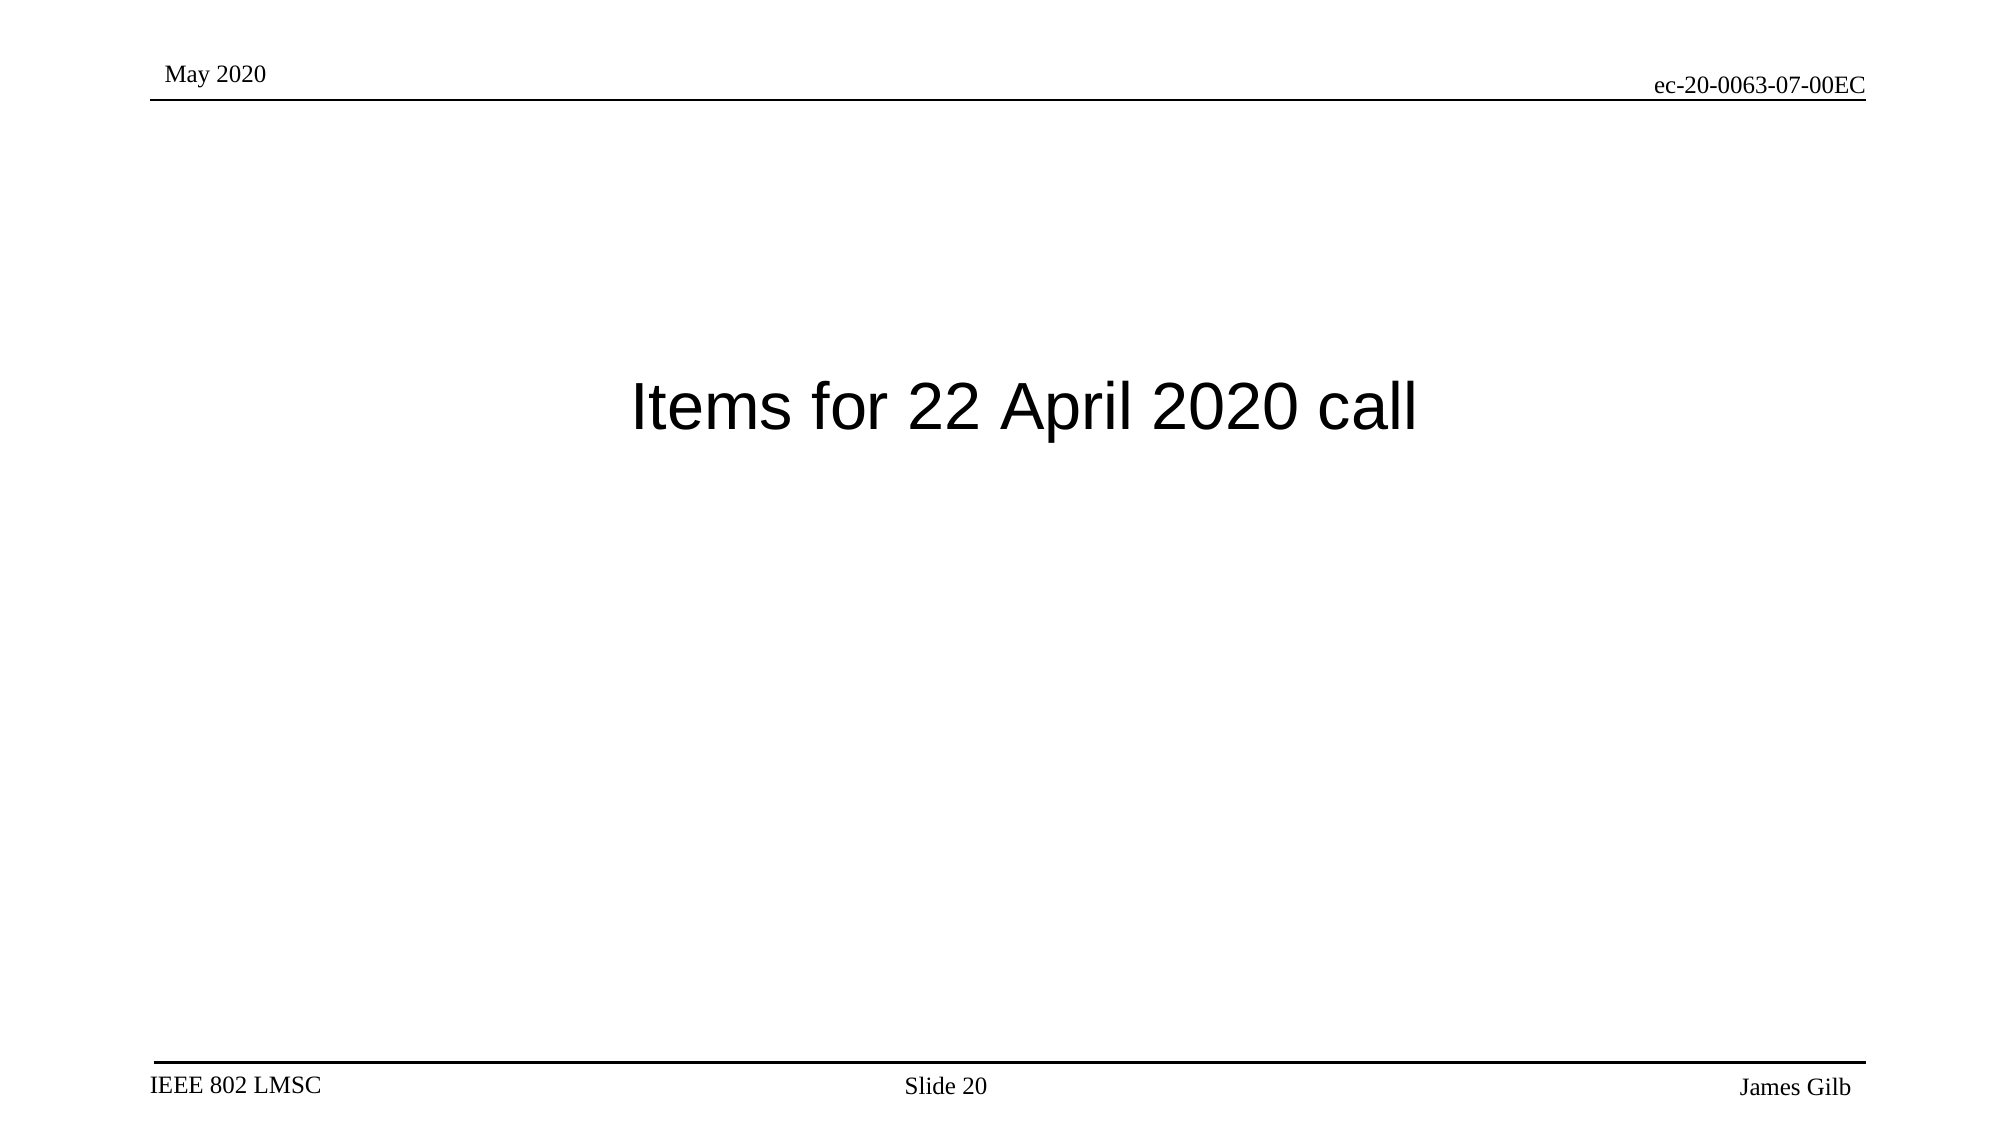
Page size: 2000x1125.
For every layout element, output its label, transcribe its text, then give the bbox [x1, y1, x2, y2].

subtitle Items for 22 April 2020 call [149, 112, 1900, 693]
